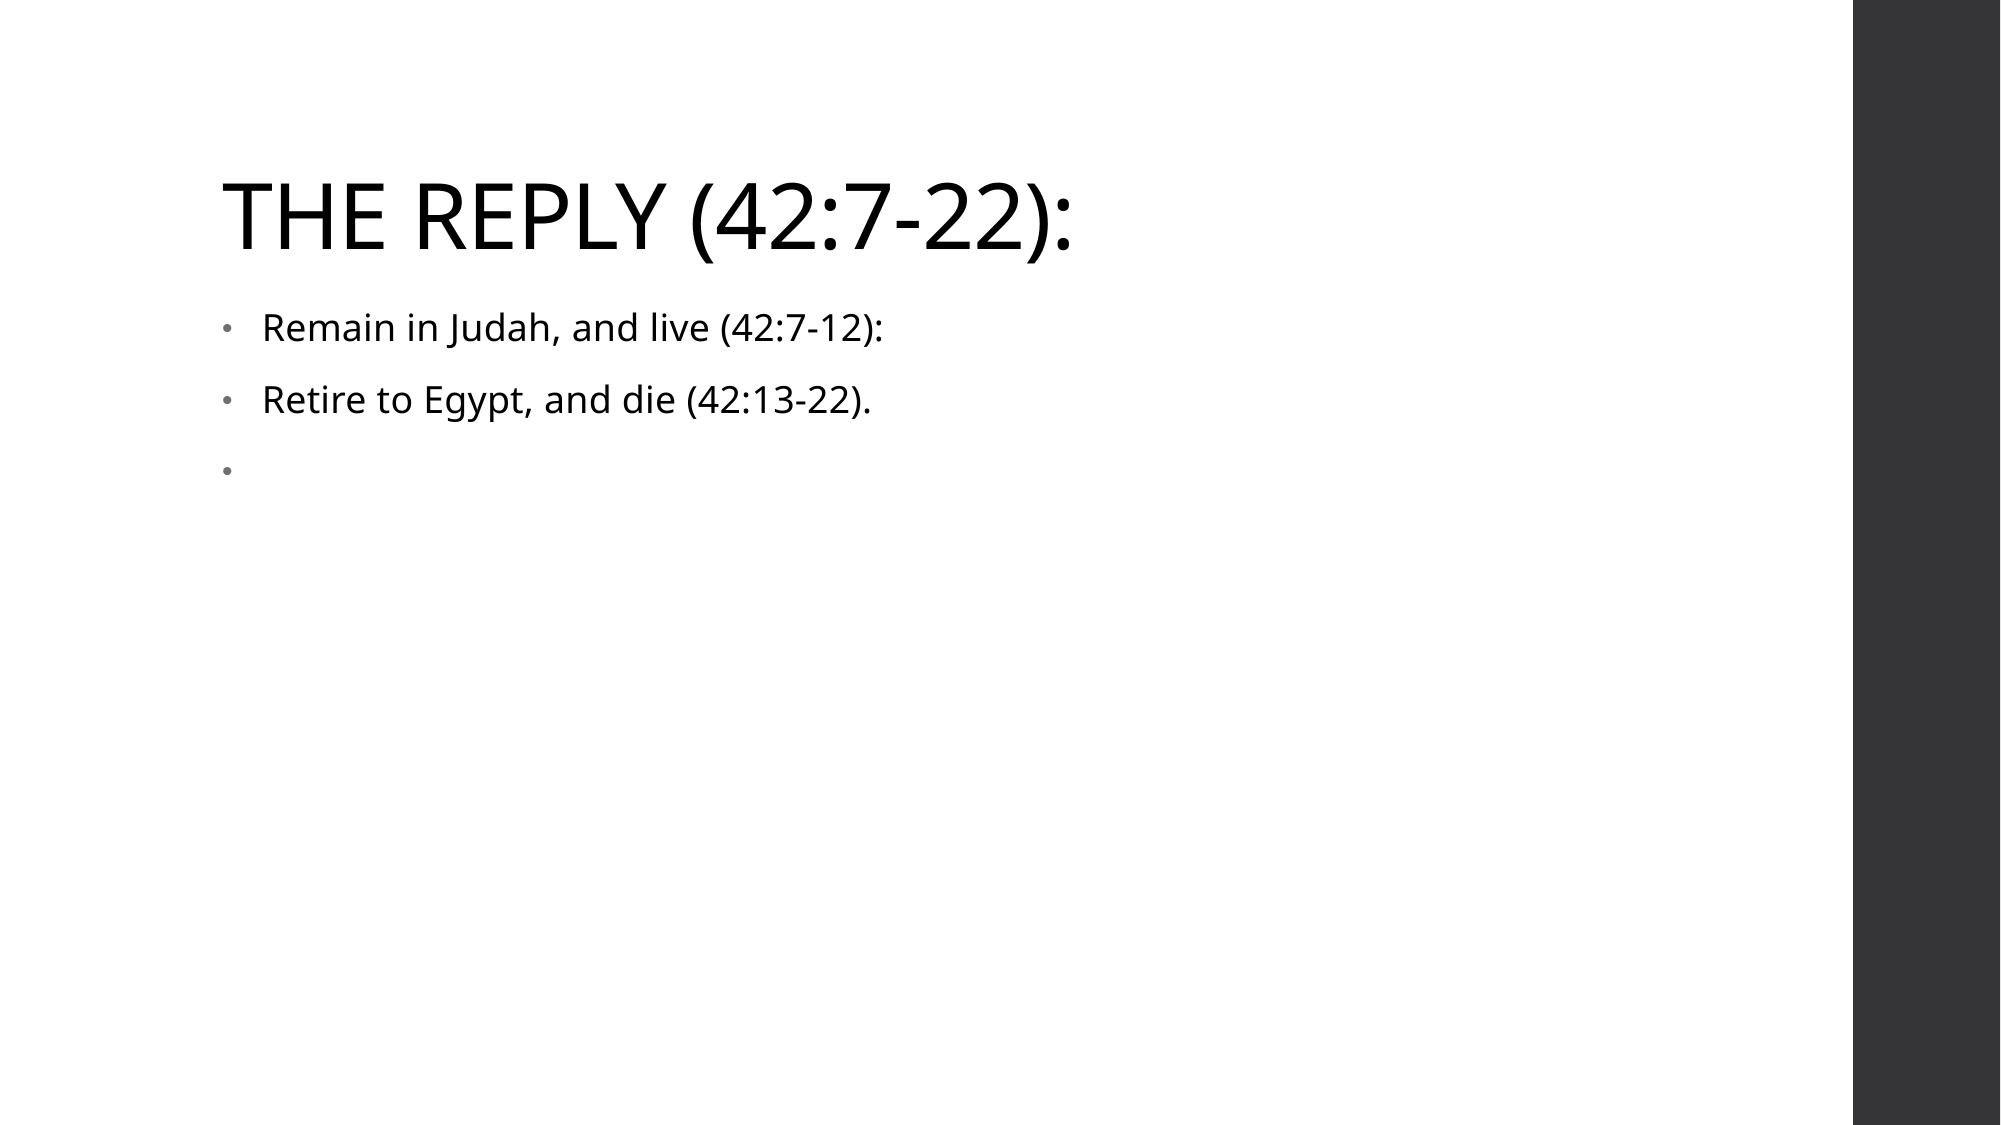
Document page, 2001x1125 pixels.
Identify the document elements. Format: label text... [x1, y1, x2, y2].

list Remain in Judah, and live (42:7-12): Retire to Egypt, and die (42:13-22). [206, 299, 1617, 1014]
title THE REPLY (42:7-22): [206, 60, 1797, 278]
